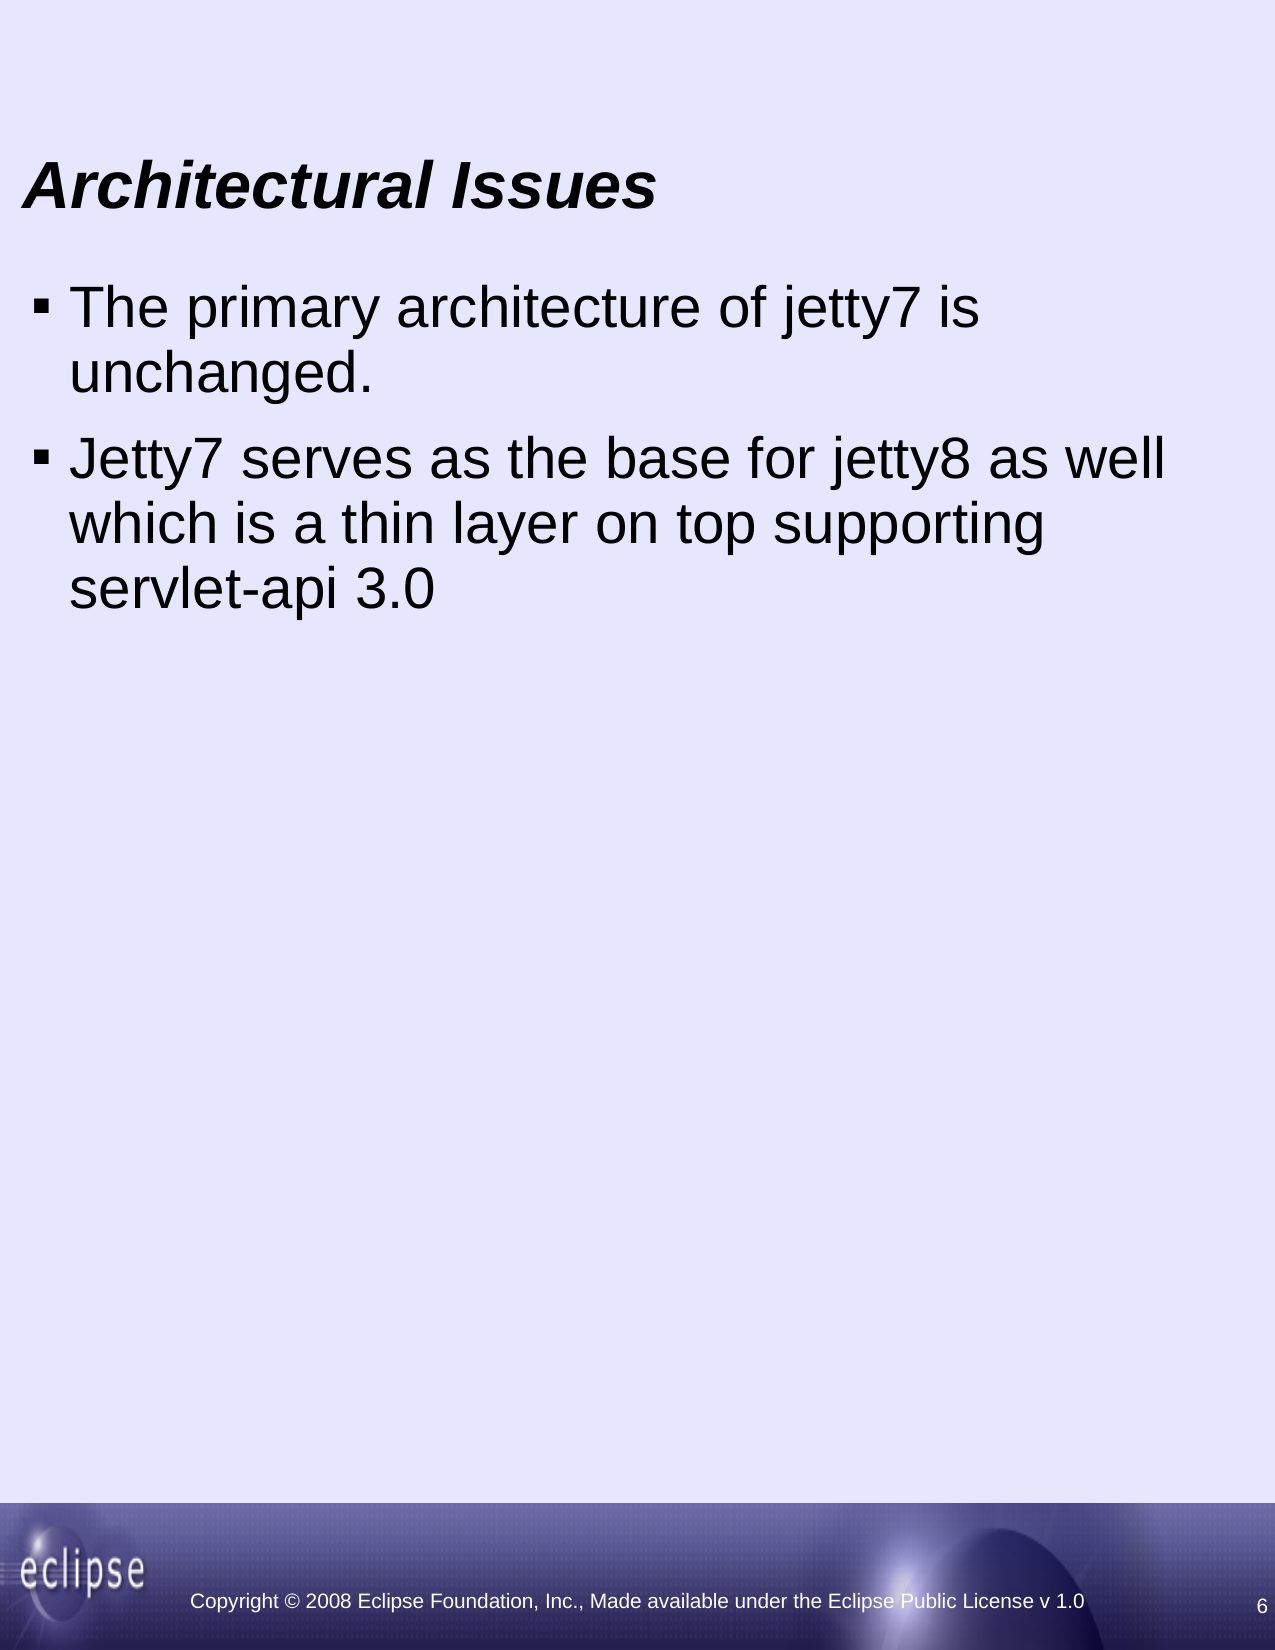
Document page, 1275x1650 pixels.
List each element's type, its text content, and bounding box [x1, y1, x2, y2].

picture [0, 1503, 1275, 1650]
list The primary architecture of jetty7 is unchanged. Jetty7 serves as the base for jetty8 as well which is a thin layer on top supporting servlet-api 3.0 [31, 274, 1244, 1497]
title Architectural Issues [22, 123, 1253, 252]
